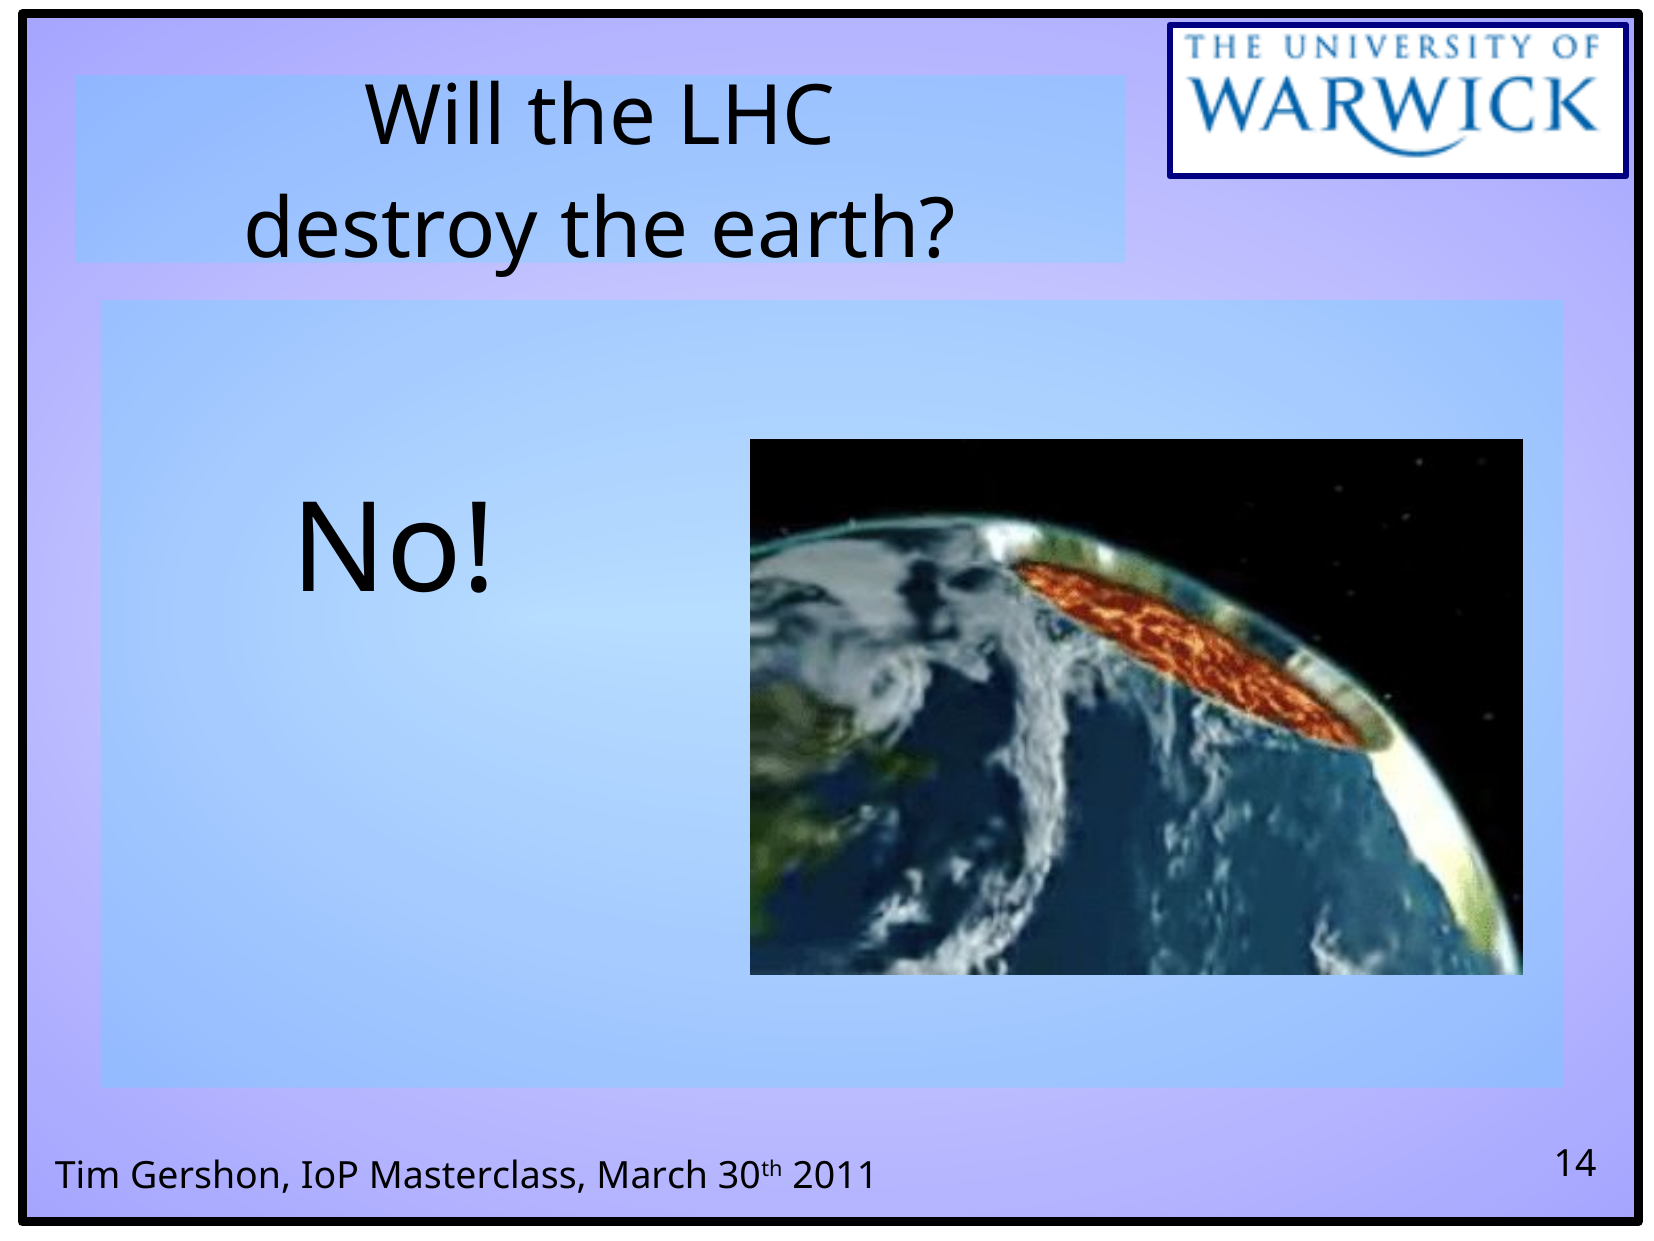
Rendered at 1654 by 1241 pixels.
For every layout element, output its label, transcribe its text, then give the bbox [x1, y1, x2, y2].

text_box No! [187, 450, 601, 617]
text_box Tim Gershon, IoP Masterclass, March 30th 2011 [72, 1136, 861, 1212]
picture [750, 439, 1523, 976]
text_box <number> [1537, 1125, 1613, 1201]
picture [1172, 27, 1623, 174]
text_box [22, 13, 1639, 1222]
text_box Will the LHC destroy the earth? [75, 75, 1126, 263]
